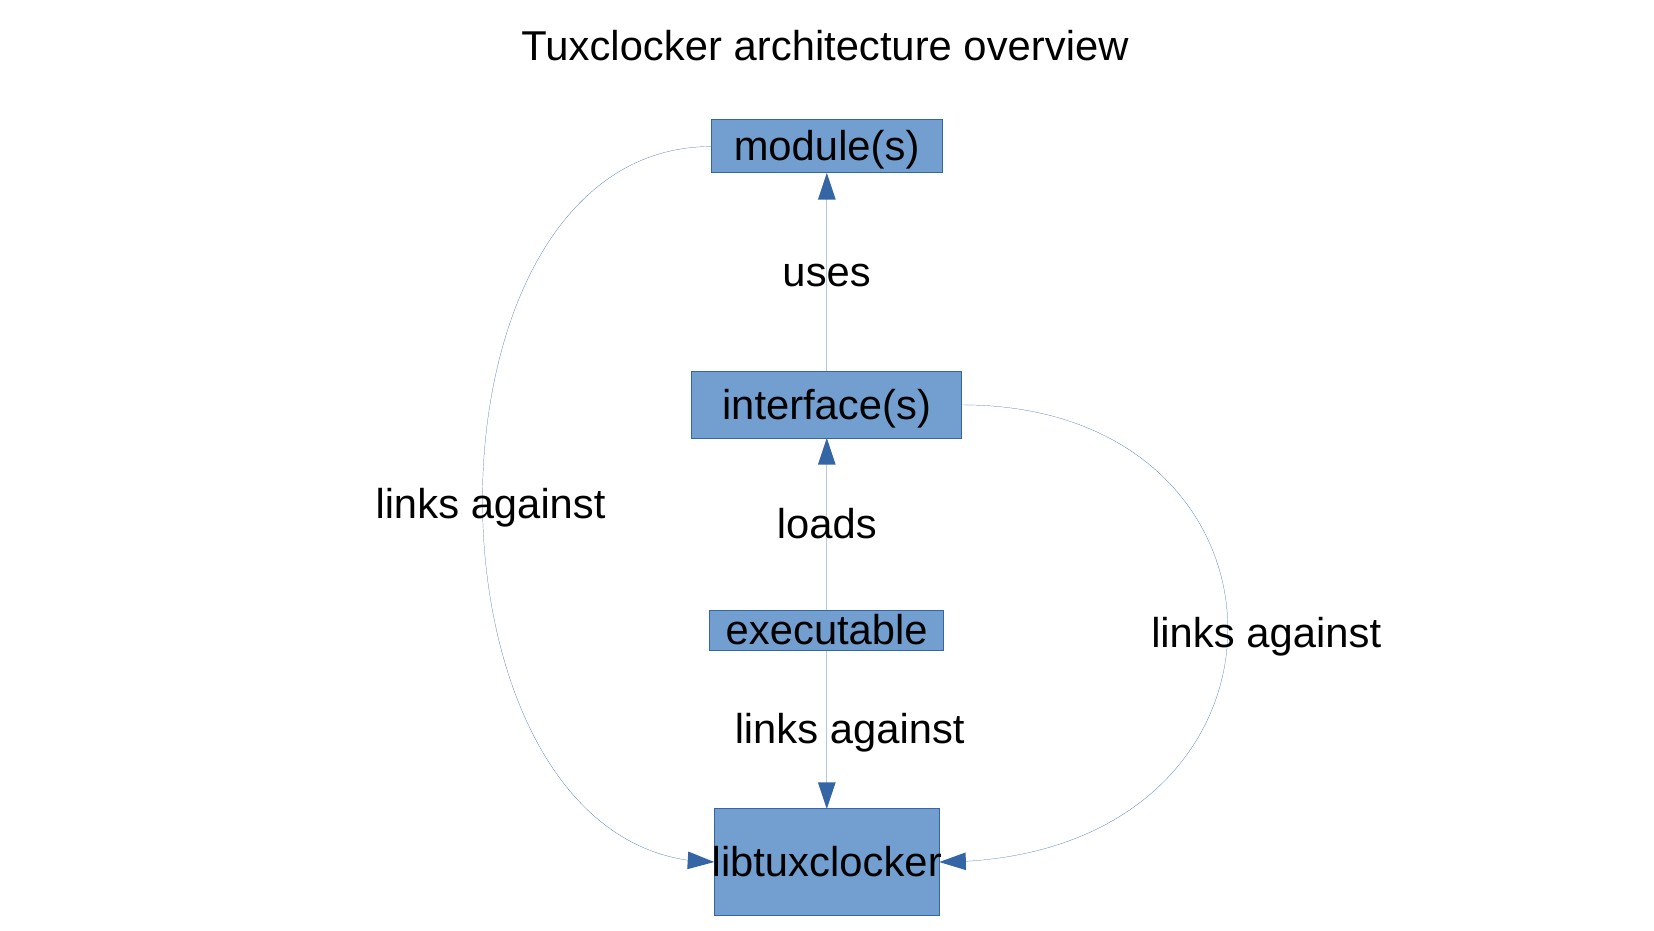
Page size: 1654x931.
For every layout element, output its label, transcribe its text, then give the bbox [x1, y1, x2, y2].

text_box executable [709, 610, 944, 651]
text_box libtuxclocker [714, 808, 940, 916]
text_box interface(s) [691, 371, 962, 439]
text_box module(s) [711, 119, 943, 173]
text_box Tuxclocker architecture overview [495, 15, 1156, 77]
